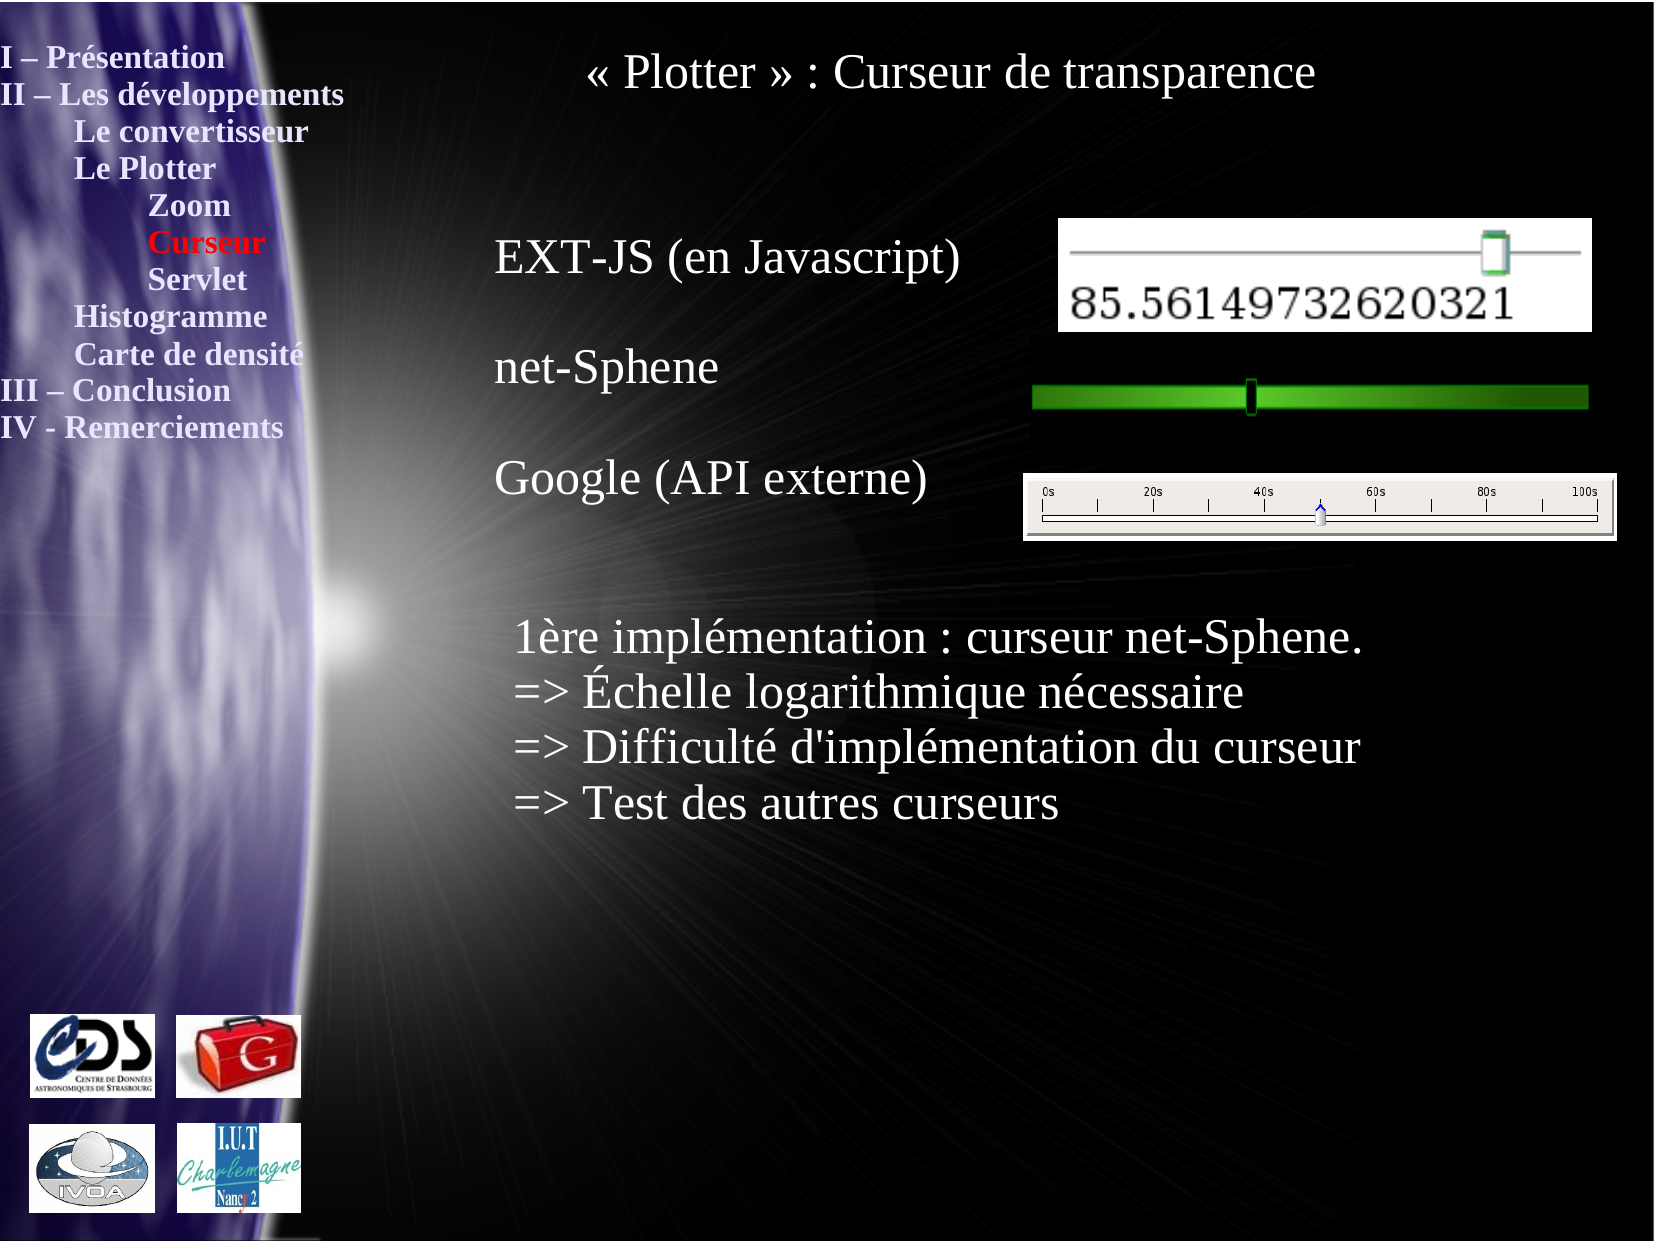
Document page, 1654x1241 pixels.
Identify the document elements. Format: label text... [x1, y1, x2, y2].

text_box « Plotter » : Curseur de transparence [580, 44, 1323, 126]
text_box 1ère implémentation : curseur net-Sphene. => Échelle logarithmique nécessaire => Difficulté d'implémentation du curseur => Test des autres curseurs [501, 608, 1582, 972]
text_box EXT-JS (en Javascript) net-Sphene Google (API externe) [494, 228, 999, 531]
title I – Présentation II – Les développements Le convertisseur Le Plotter Zoom Curseur Servlet Histogramme Carte de densité III – Conclusion IV - Remerciements [0, 0, 374, 520]
picture [0, 2, 1654, 1241]
